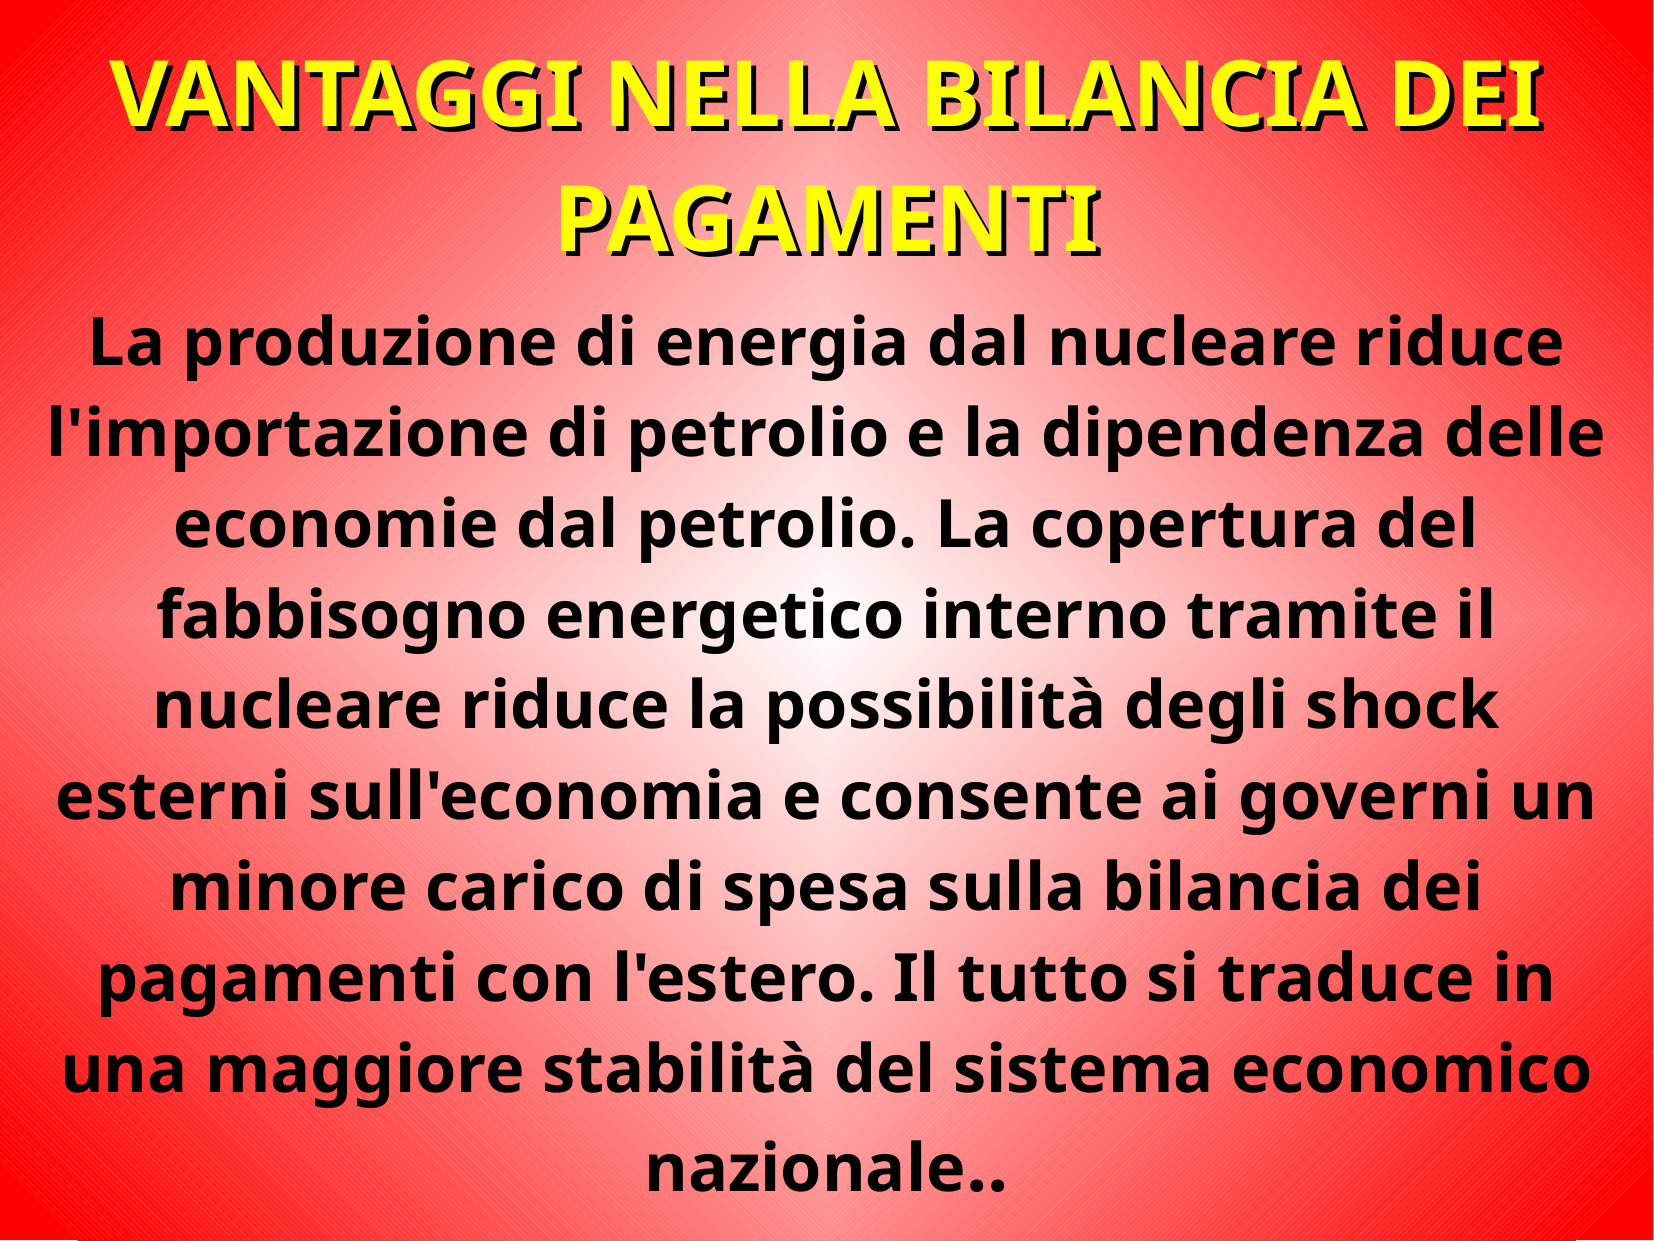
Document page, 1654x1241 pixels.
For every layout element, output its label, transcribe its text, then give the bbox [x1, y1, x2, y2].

title VANTAGGI NELLA BILANCIA DEI PAGAMENTI [82, 25, 1571, 281]
subtitle La produzione di energia dal nucleare riduce l'importazione di petrolio e la dipendenza delle economie dal petrolio. La copertura del fabbisogno energetico interno tramite il nucleare riduce la possibilità degli shock esterni sull'economia e consente ai governi un minore carico di spesa sulla bilancia dei pagamenti con l'estero. Il tutto si traduce in una maggiore stabilità del sistema economico nazionale.. [29, 297, 1625, 1211]
